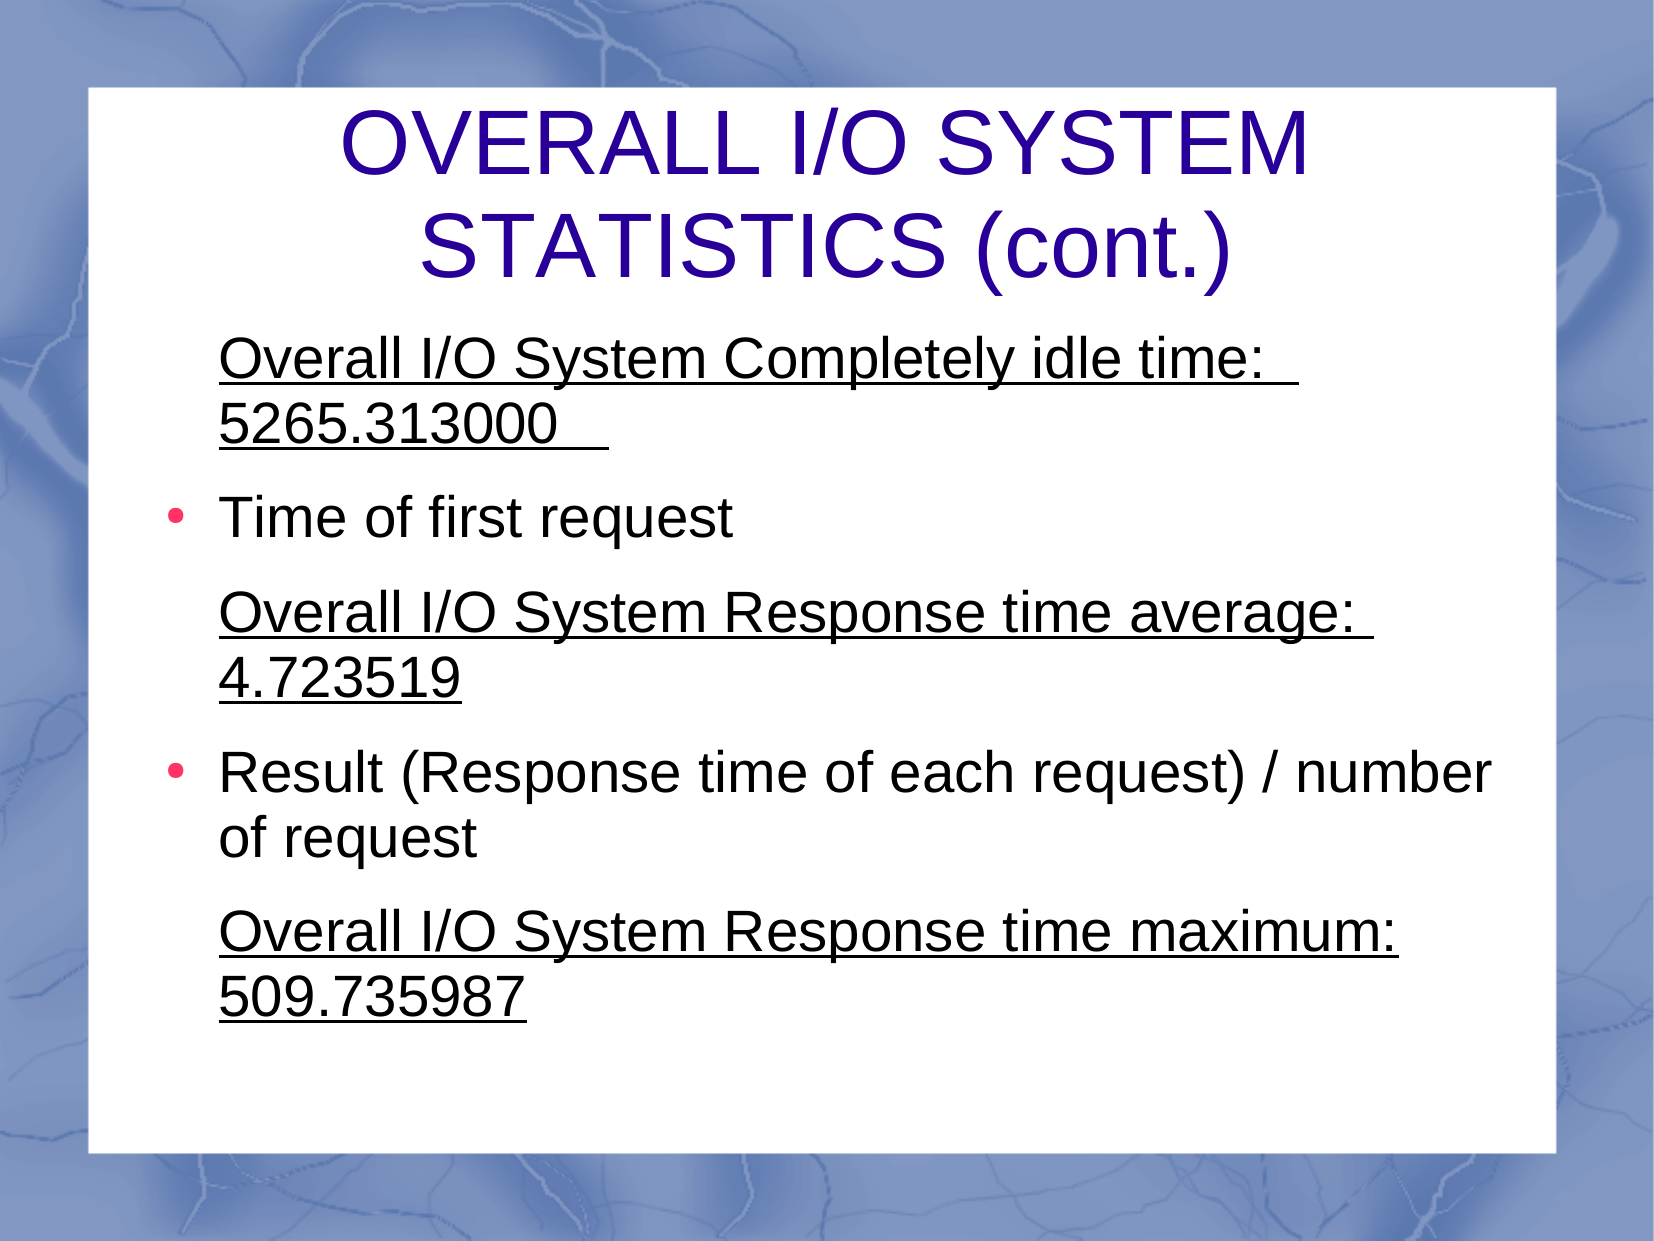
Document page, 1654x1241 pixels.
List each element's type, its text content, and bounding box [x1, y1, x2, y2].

picture [0, 0, 1654, 1241]
title OVERALL I/O SYSTEM STATISTICS (cont.) [118, 91, 1536, 297]
list Overall I/O System Completely idle time: 5265.313000 Time of first request Overall I/O System Response time average: 4.723519 Result (Response time of each request) / number of request Overall I/O System Response time maximum: 509.735987 [147, 325, 1506, 1130]
